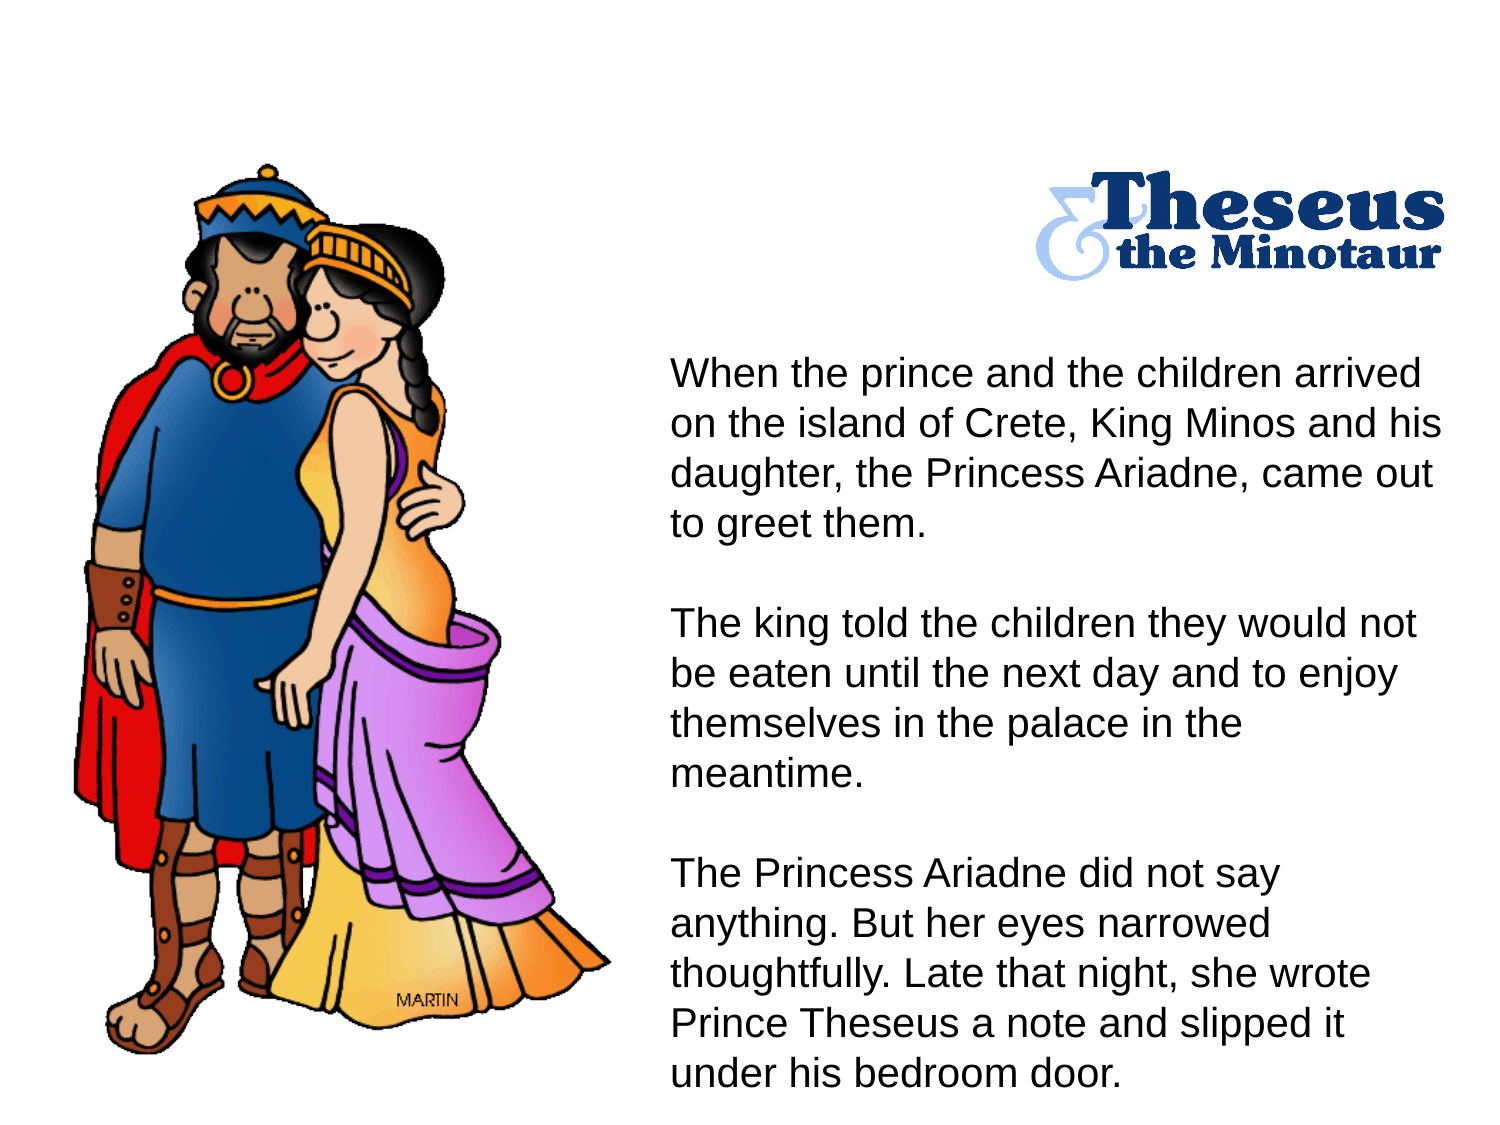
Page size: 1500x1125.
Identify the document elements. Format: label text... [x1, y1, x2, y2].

picture [41, 148, 670, 1072]
text_box When the prince and the children arrived on the island of Crete, King Minos and his daughter, the Princess Ariadne, came out to greet them. The king told the children they would not be eaten until the next day and to enjoy themselves in the palace in the meantime. The Princess Ariadne did not say anything. But her eyes narrowed thoughtfully. Late that night, she wrote Prince Theseus a note and slipped it under his bedroom door. [620, 338, 1459, 1125]
picture [1033, 148, 1447, 296]
